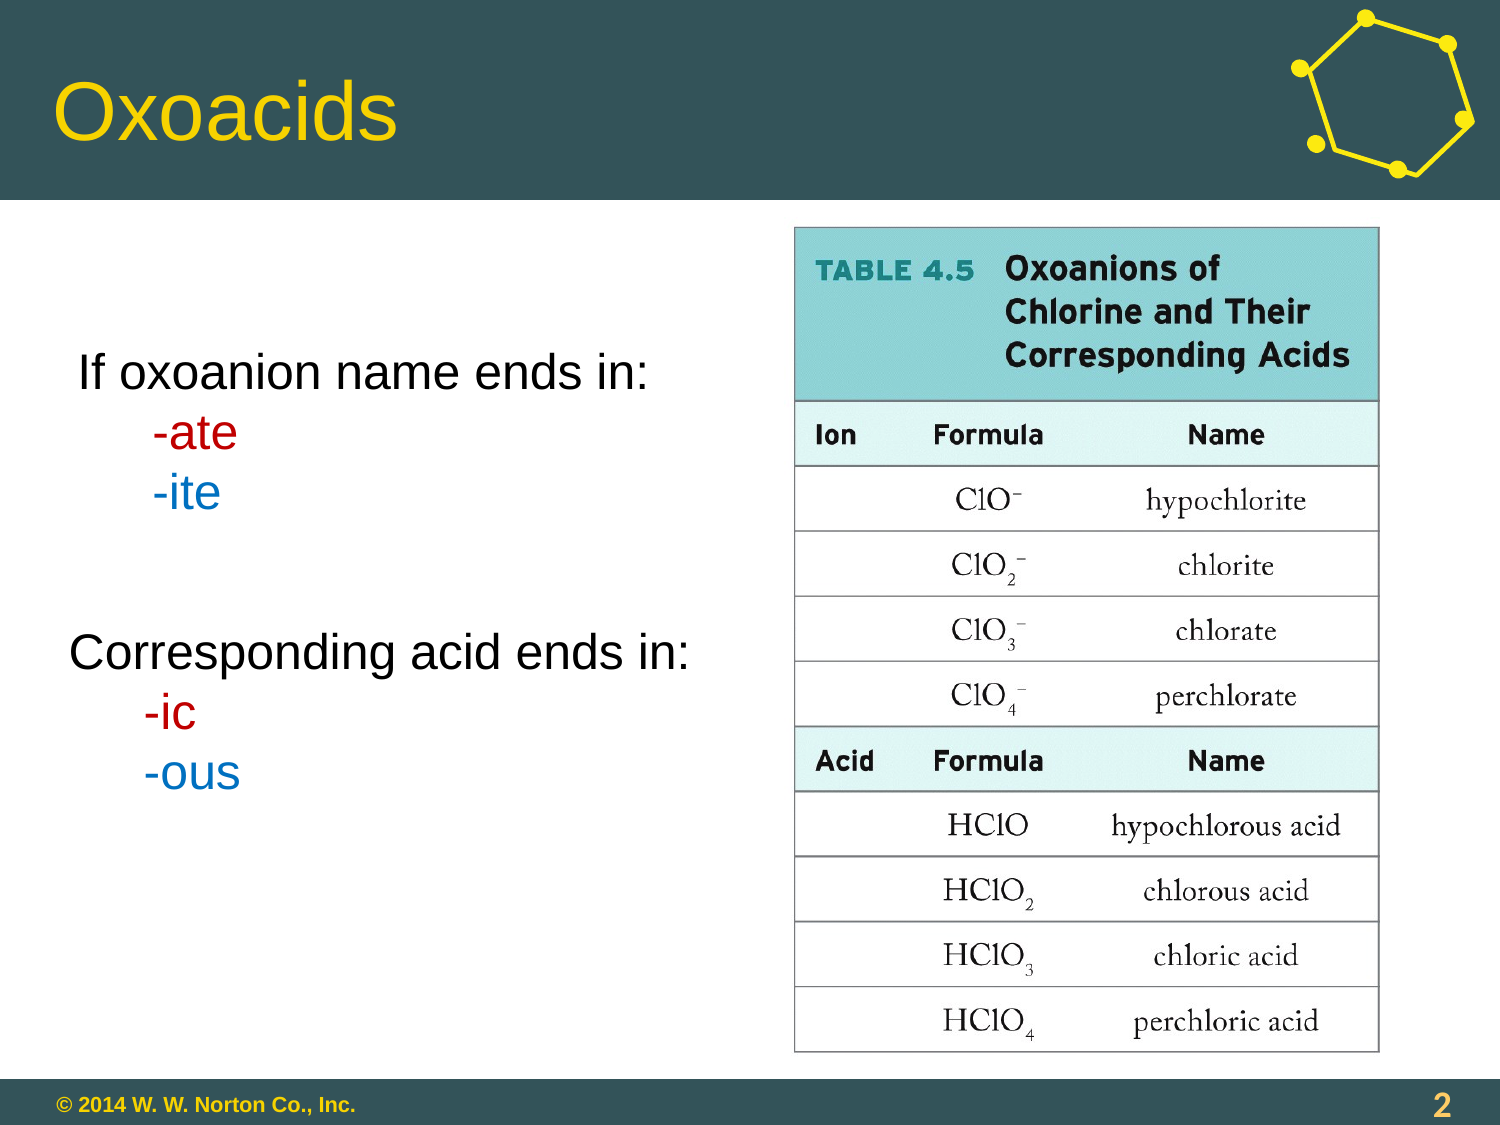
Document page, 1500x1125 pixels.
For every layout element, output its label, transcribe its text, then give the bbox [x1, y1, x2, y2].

text_box Corresponding acid ends in: -ic -ous [54, 612, 706, 808]
slide_number <number> [1417, 1076, 1468, 1125]
title Oxoacids [37, 19, 1118, 195]
picture [784, 217, 1388, 1063]
text_box If oxoanion name ends in: -ate -ite [62, 331, 713, 527]
